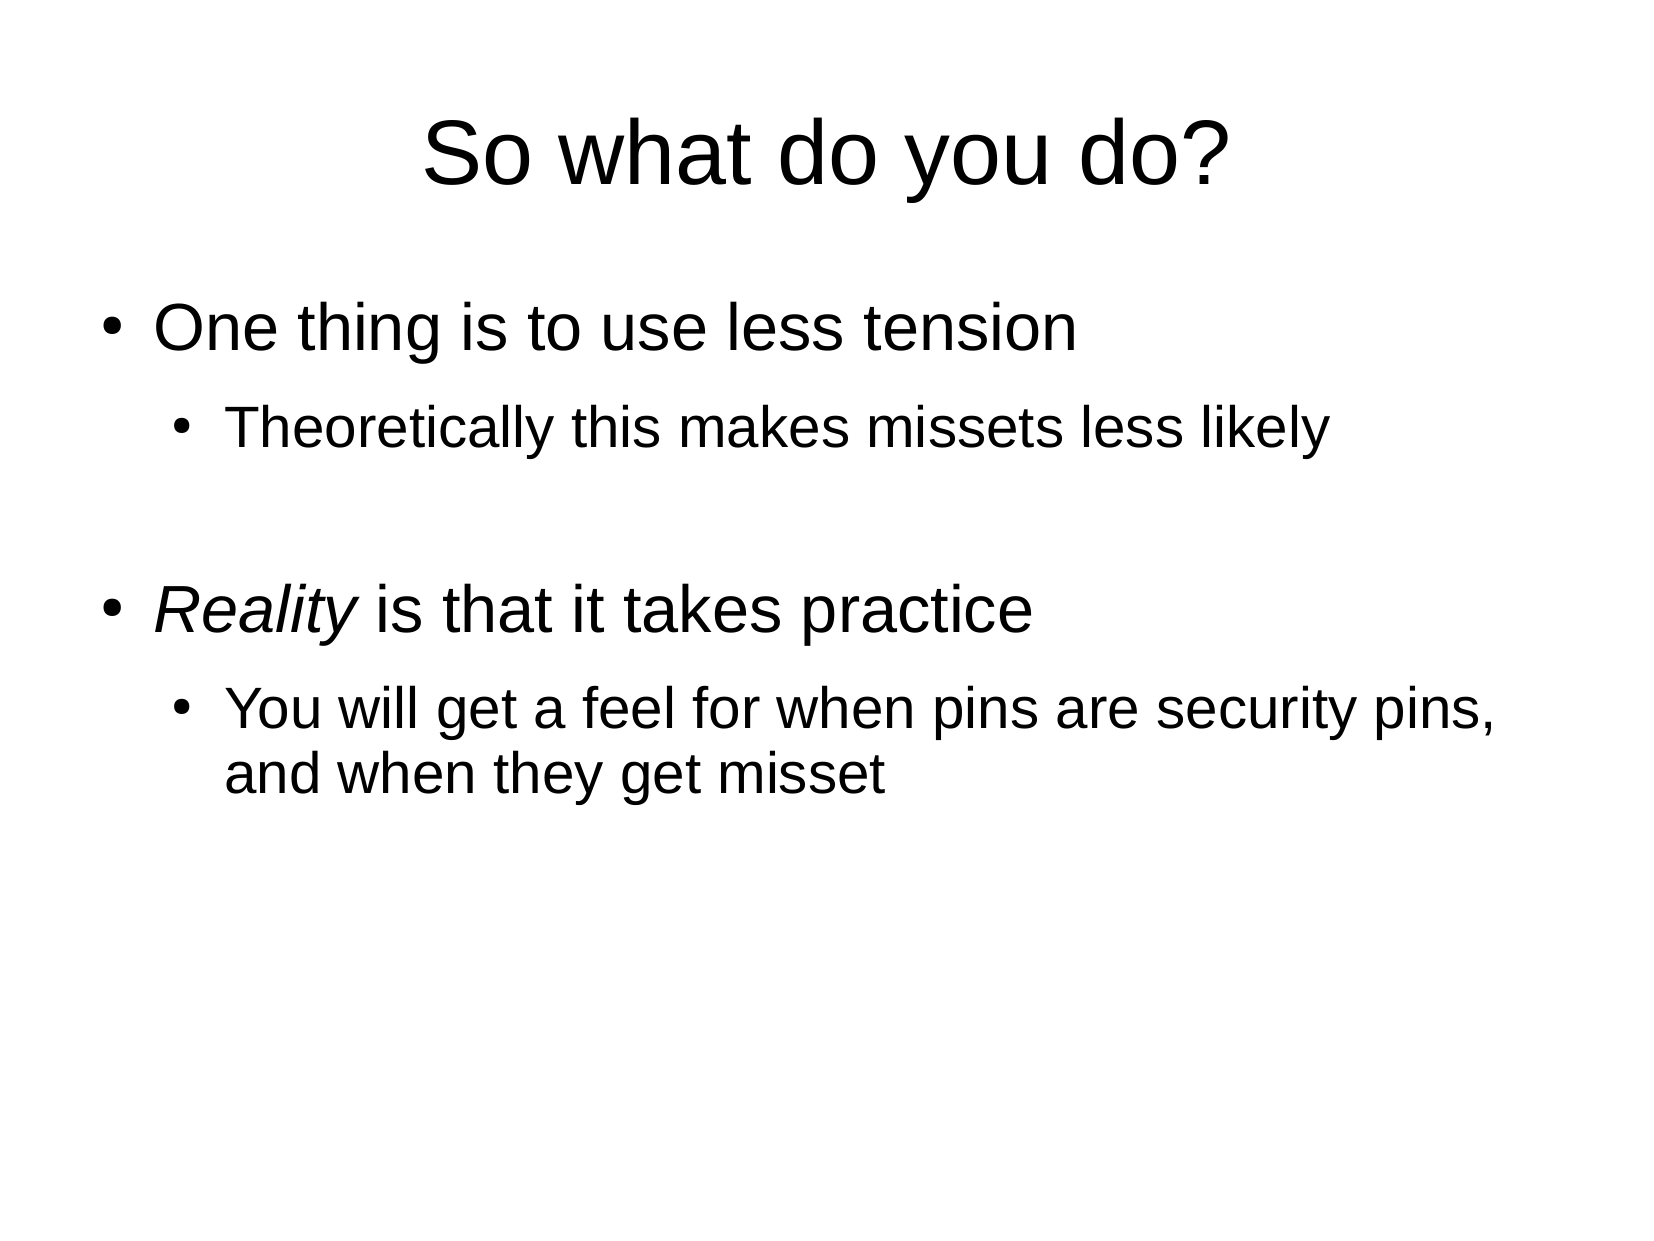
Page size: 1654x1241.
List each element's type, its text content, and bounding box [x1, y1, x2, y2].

title So what do you do? [82, 56, 1571, 250]
list One thing is to use less tension Theoretically this makes missets less likely Reality is that it takes practice You will get a feel for when pins are security pins, and when they get misset [82, 290, 1571, 1109]
